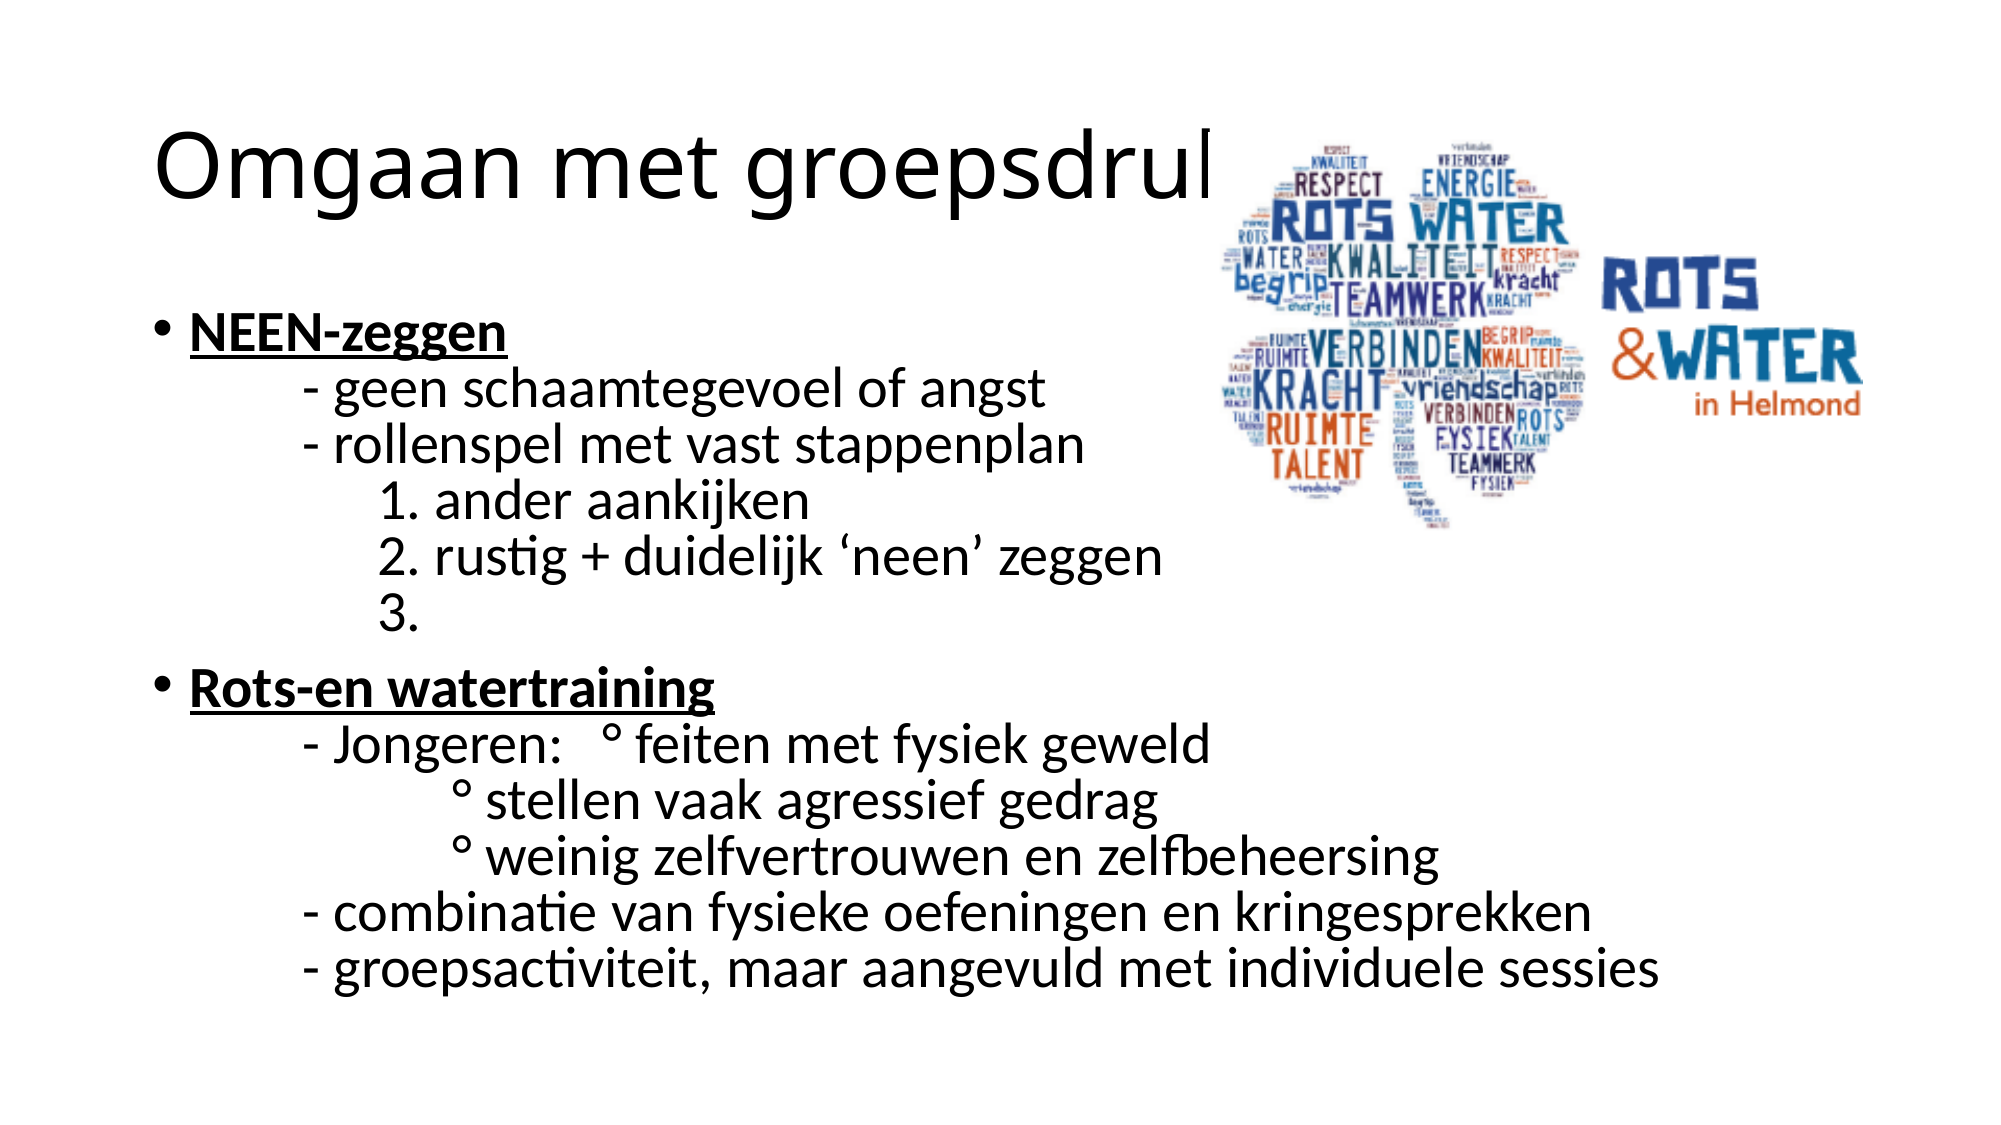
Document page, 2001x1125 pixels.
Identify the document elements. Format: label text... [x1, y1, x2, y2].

title Omgaan met groepsdruk [137, 59, 1863, 278]
picture [1208, 132, 1863, 541]
list NEEN-zeggen - geen schaamtegevoel of angst - rollenspel met vast stappenplan 1. ander aankijken 2. rustig + duidelijk ‘neen’ zeggen 3. Rots-en watertraining - Jongeren: ° feiten met fysiek geweld ° stellen vaak agressief gedrag ° weinig zelfvertrouwen en zelfbeheersing - combinatie van fysieke oefeningen en kringesprekken - groepsactiviteit, maar aangevuld met individuele sessies [137, 299, 1863, 1014]
